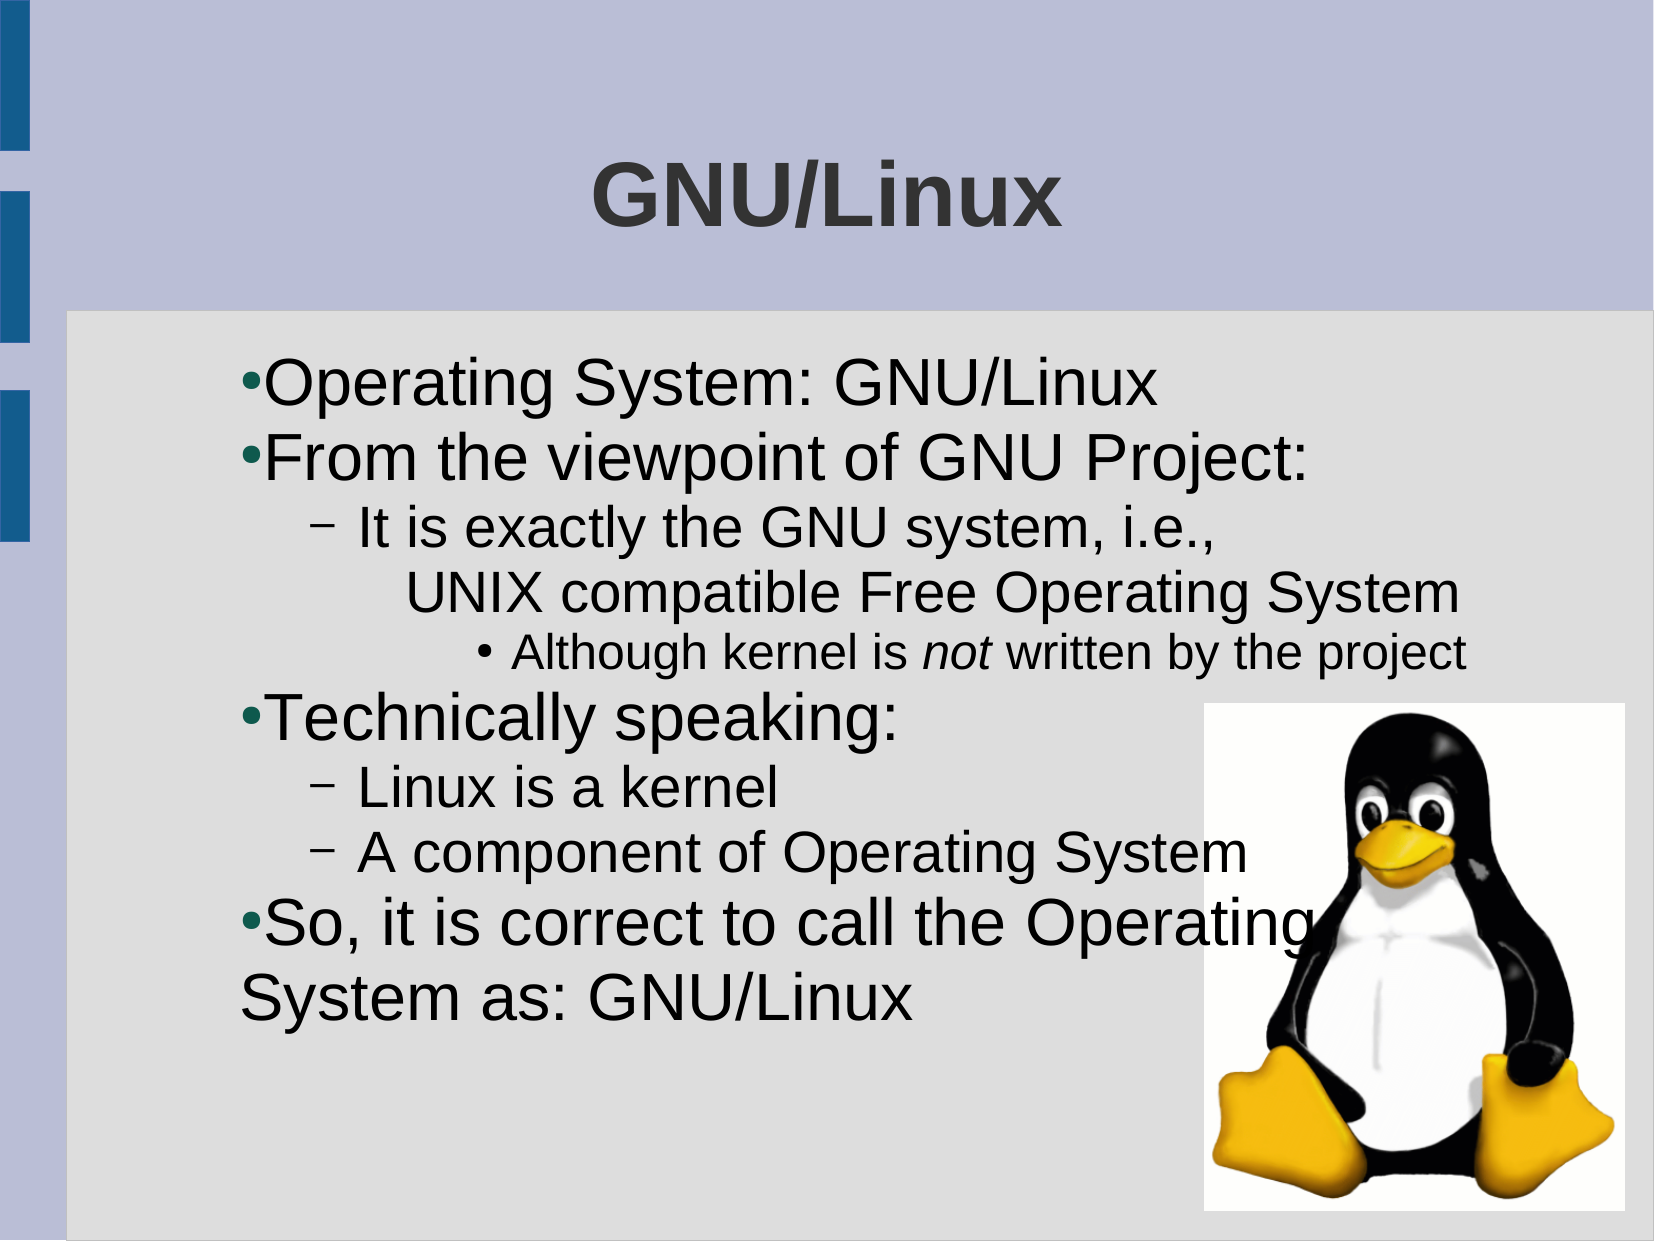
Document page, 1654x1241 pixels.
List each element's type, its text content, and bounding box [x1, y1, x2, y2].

picture [1204, 703, 1625, 1211]
list Operating System: GNU/Linux From the viewpoint of GNU Project: It is exactly the GNU system, i.e., UNIX compatible Free Operating System Although kernel is not written by the project Technically speaking: Linux is a kernel A component of Operating System So, it is correct to call the Operating System as: GNU/Linux [121, 344, 1534, 1127]
title GNU/Linux [121, 91, 1534, 299]
